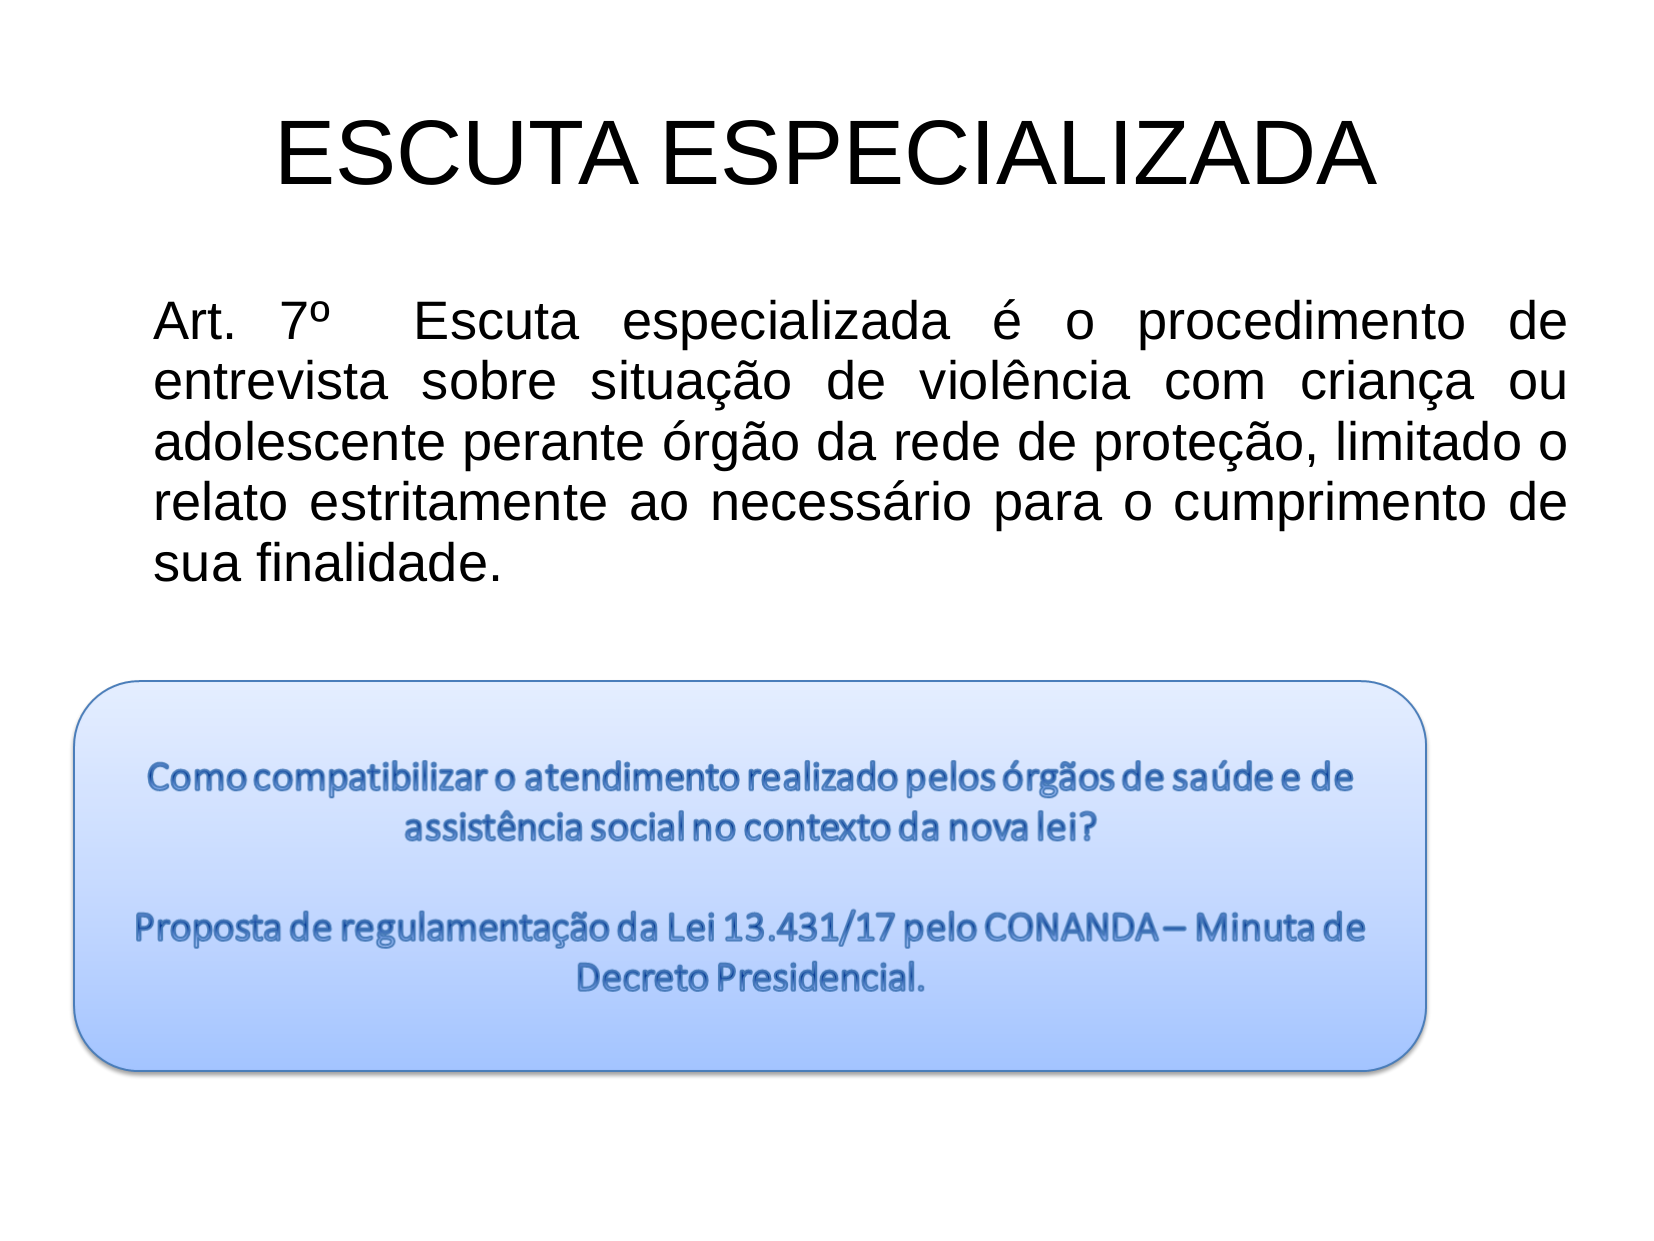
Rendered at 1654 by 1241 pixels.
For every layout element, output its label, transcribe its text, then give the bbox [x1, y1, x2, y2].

title ESCUTA ESPECIALIZADA [82, 49, 1571, 257]
list Art. 7º Escuta especializada é o procedimento de entrevista sobre situação de violência com criança ou adolescente perante órgão da rede de proteção, limitado o relato estritamente ao necessário para o cumprimento de sua finalidade. [82, 290, 1571, 1010]
picture [66, 676, 1434, 1082]
